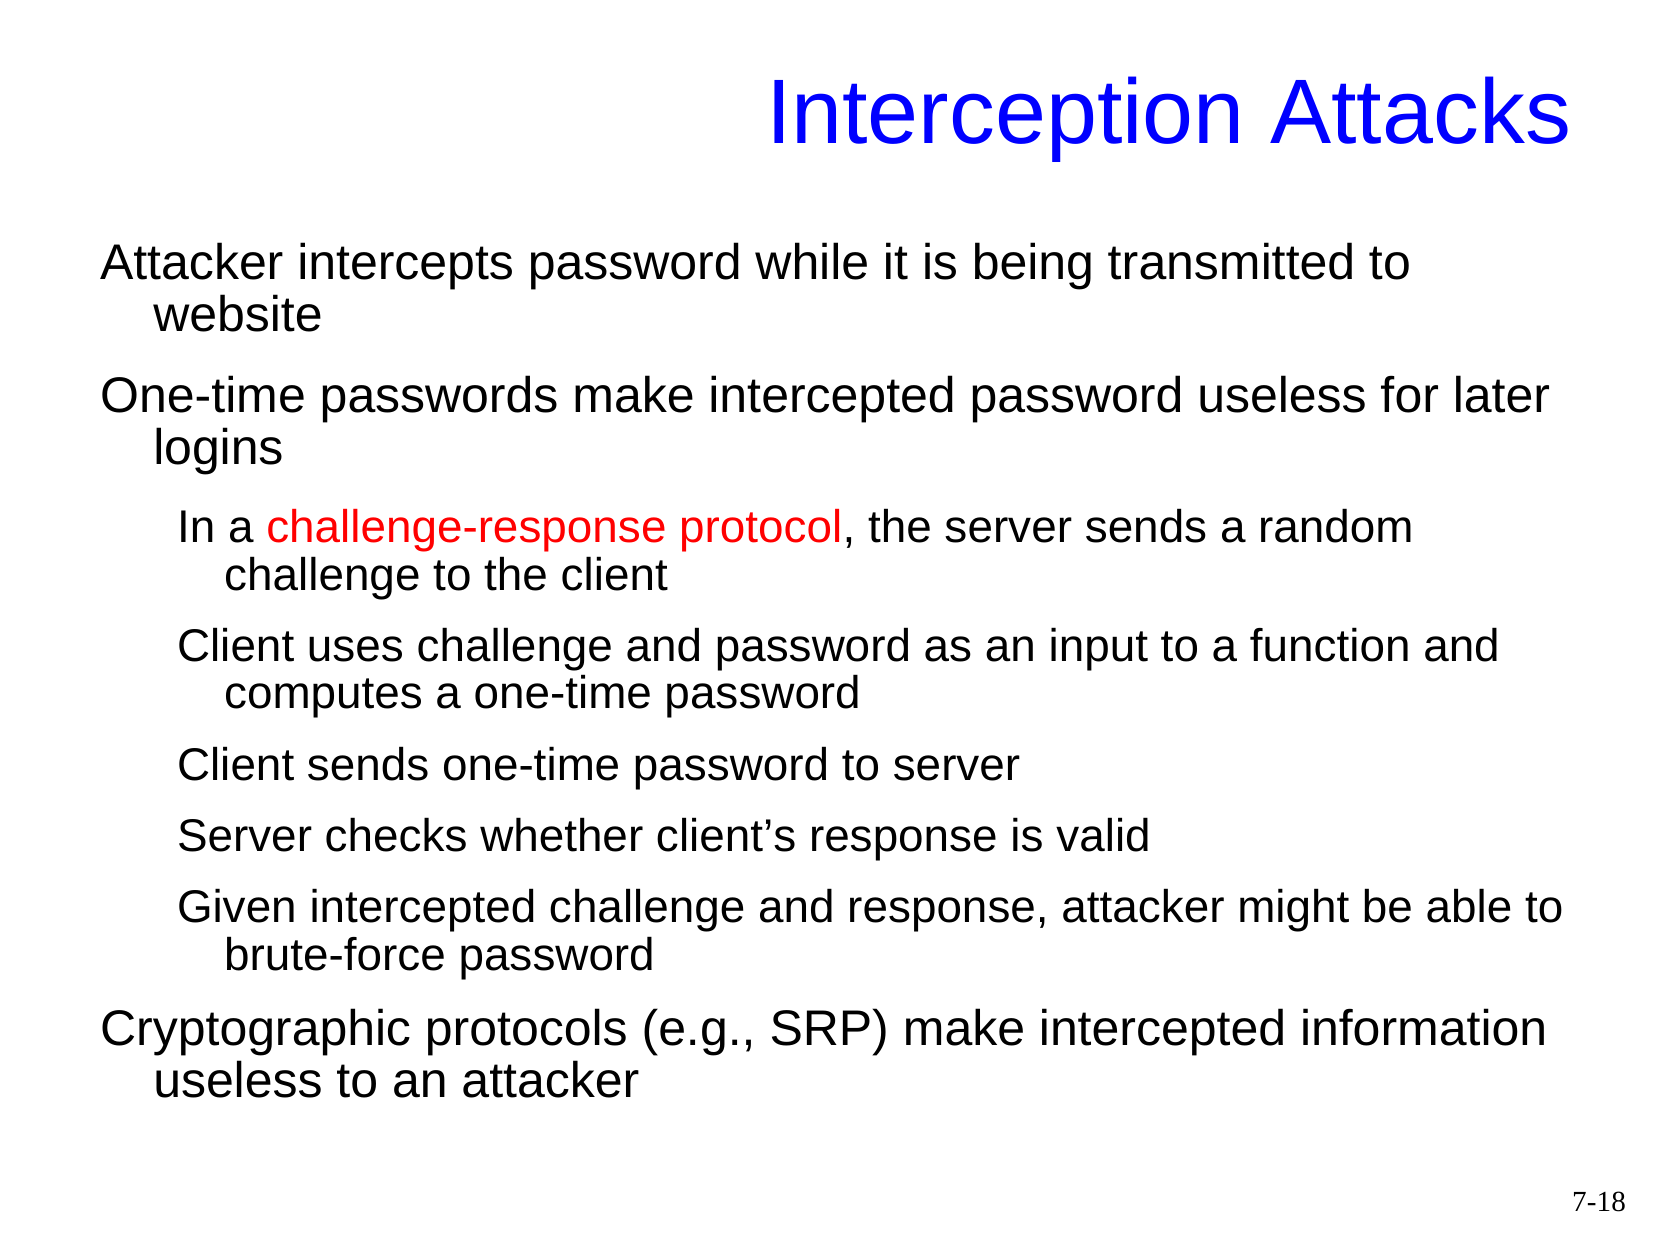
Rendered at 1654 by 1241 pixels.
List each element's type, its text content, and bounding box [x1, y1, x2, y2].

list Attacker intercepts password while it is being transmitted to website One-time passwords make intercepted password useless for later logins In a challenge-response protocol, the server sends a random challenge to the client Client uses challenge and password as an input to a function and computes a one-time password Client sends one-time password to server Server checks whether client’s response is valid Given intercepted challenge and response, attacker might be able to brute-force password Cryptographic protocols (e.g., SRP) make intercepted information useless to an attacker [82, 237, 1571, 1170]
title Interception Attacks [84, 11, 1573, 218]
